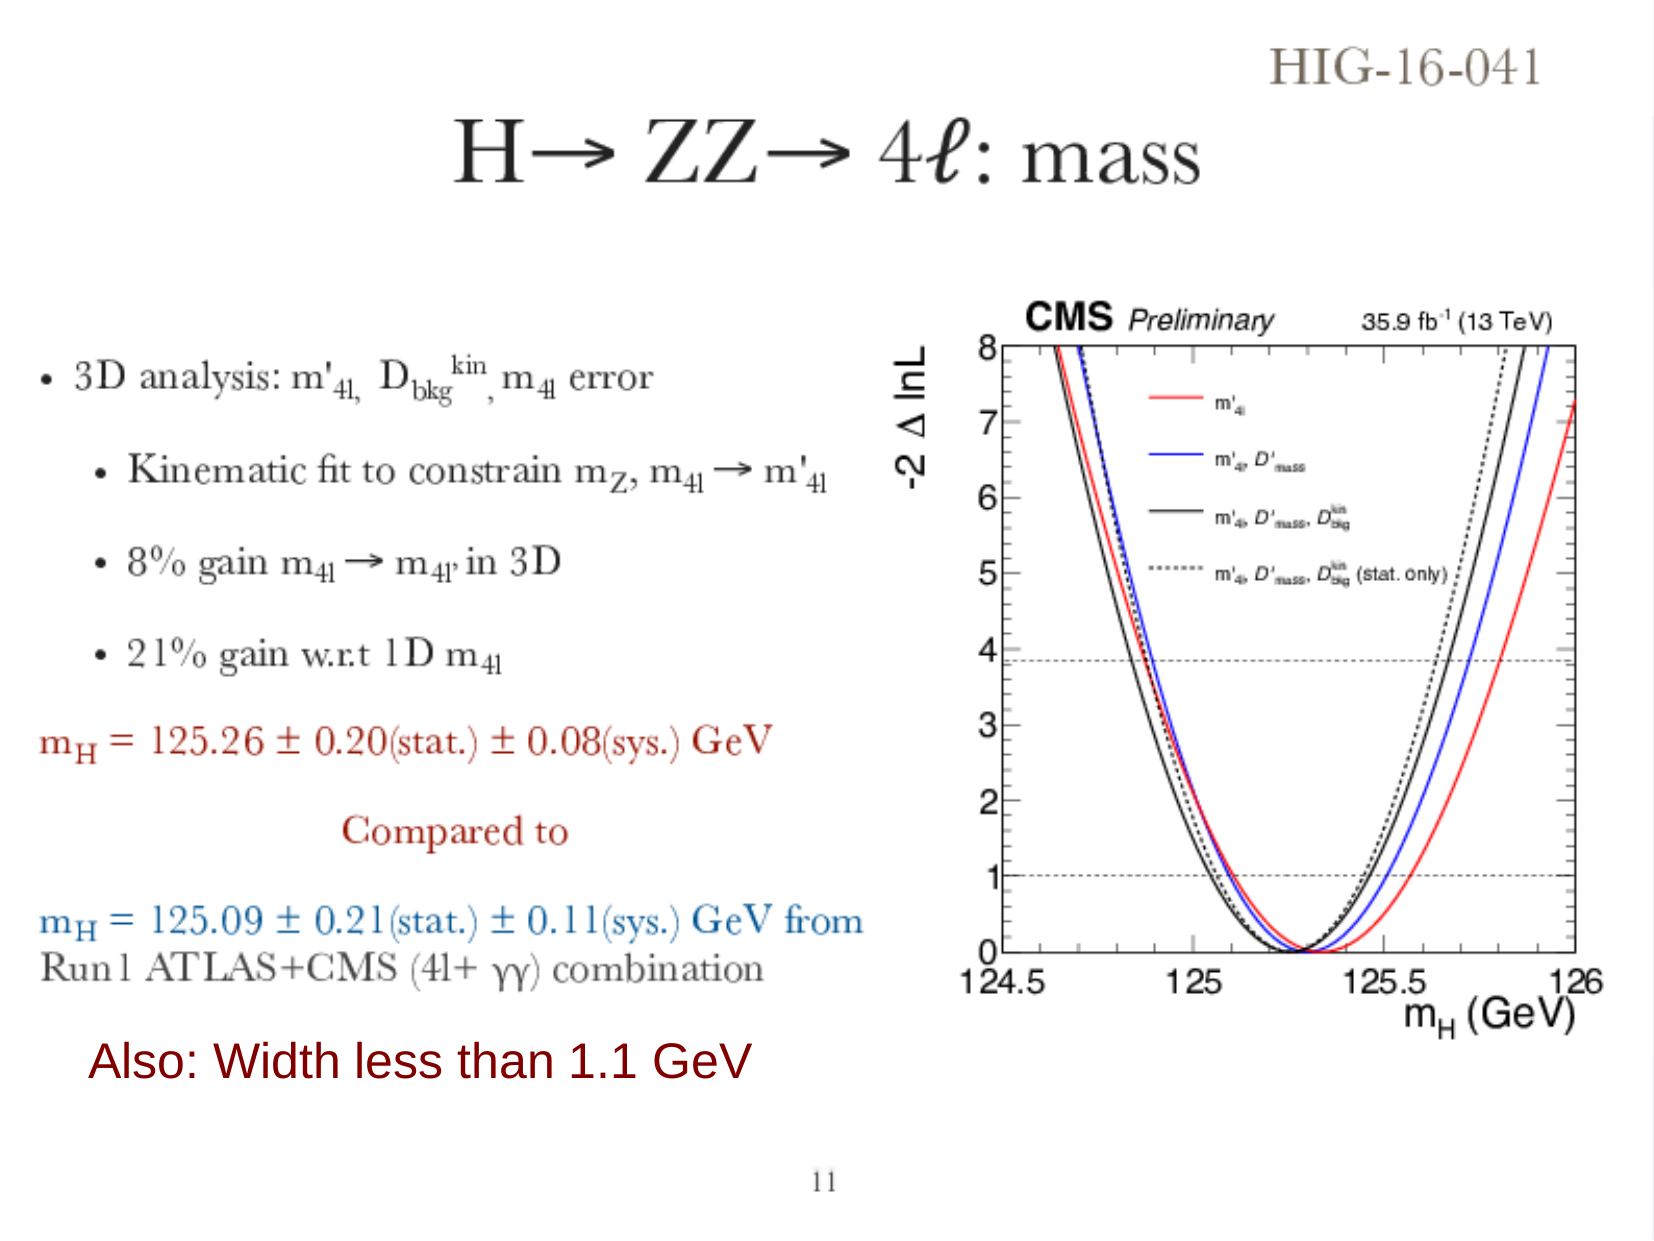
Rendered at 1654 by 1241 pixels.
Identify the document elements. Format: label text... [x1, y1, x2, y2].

picture [0, 0, 1654, 1240]
text_box Also: Width less than 1.1 GeV [88, 1033, 768, 1090]
